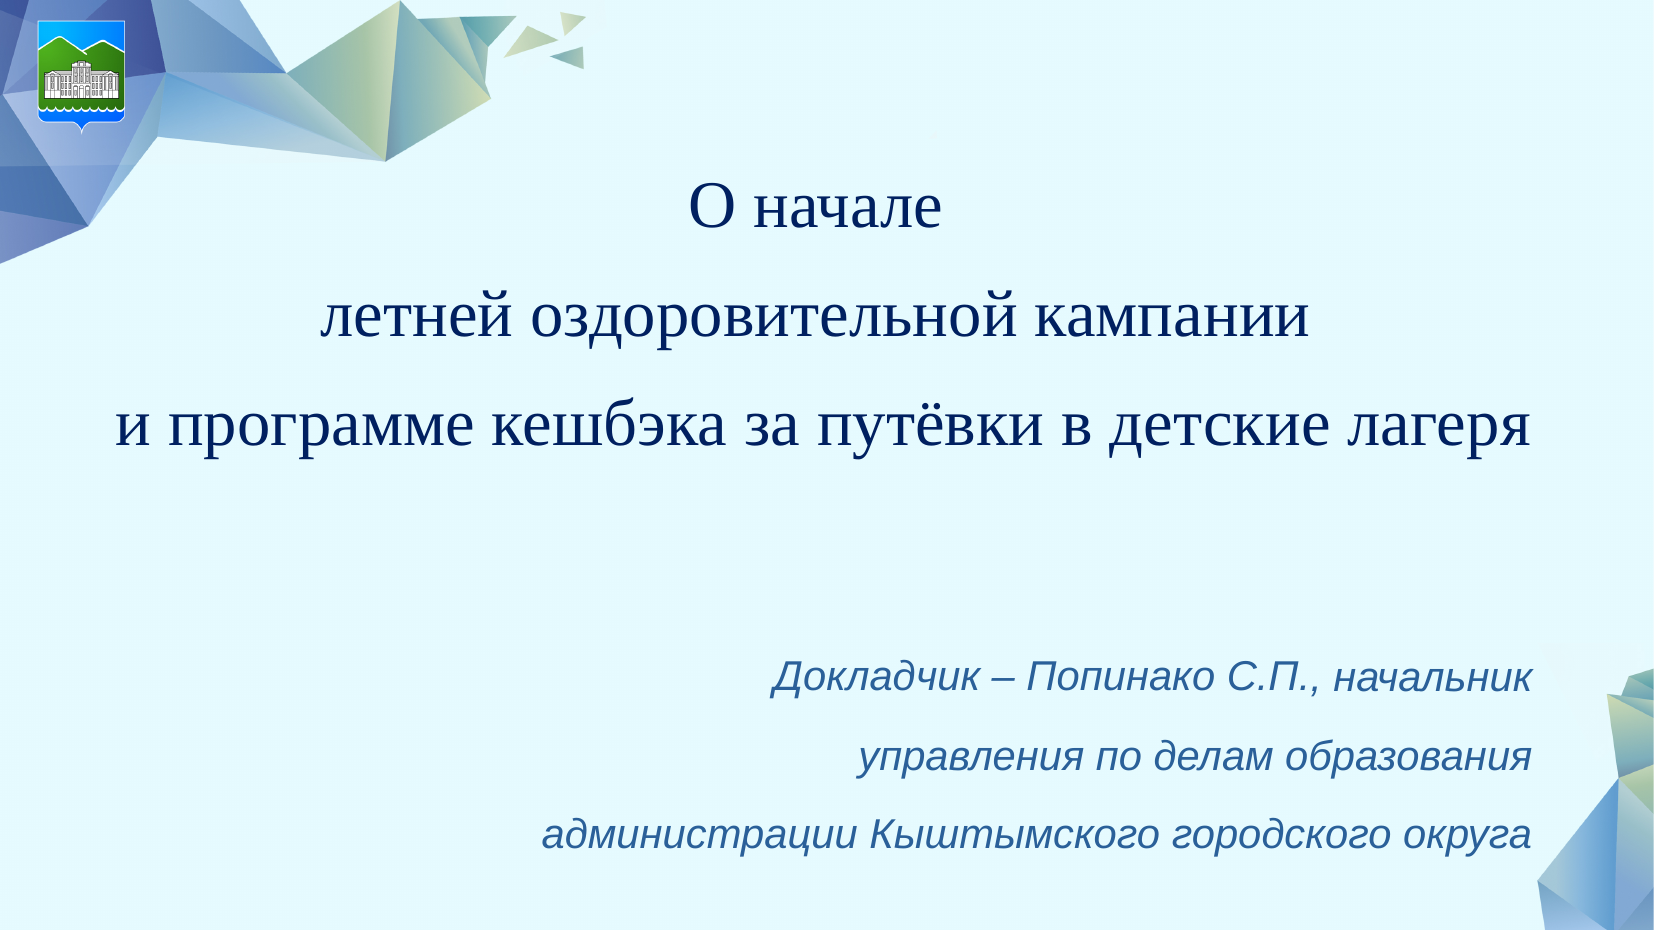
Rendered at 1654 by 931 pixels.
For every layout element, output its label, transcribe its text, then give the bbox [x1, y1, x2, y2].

subtitle О начале летней оздоровительной кампании и программе кешбэка за путёвки в детские лагеря Докладчик – Попинако С.П., начальник управления по делам образования администрации Кыштымского городского округа [115, 158, 1565, 862]
picture [0, 0, 1654, 931]
